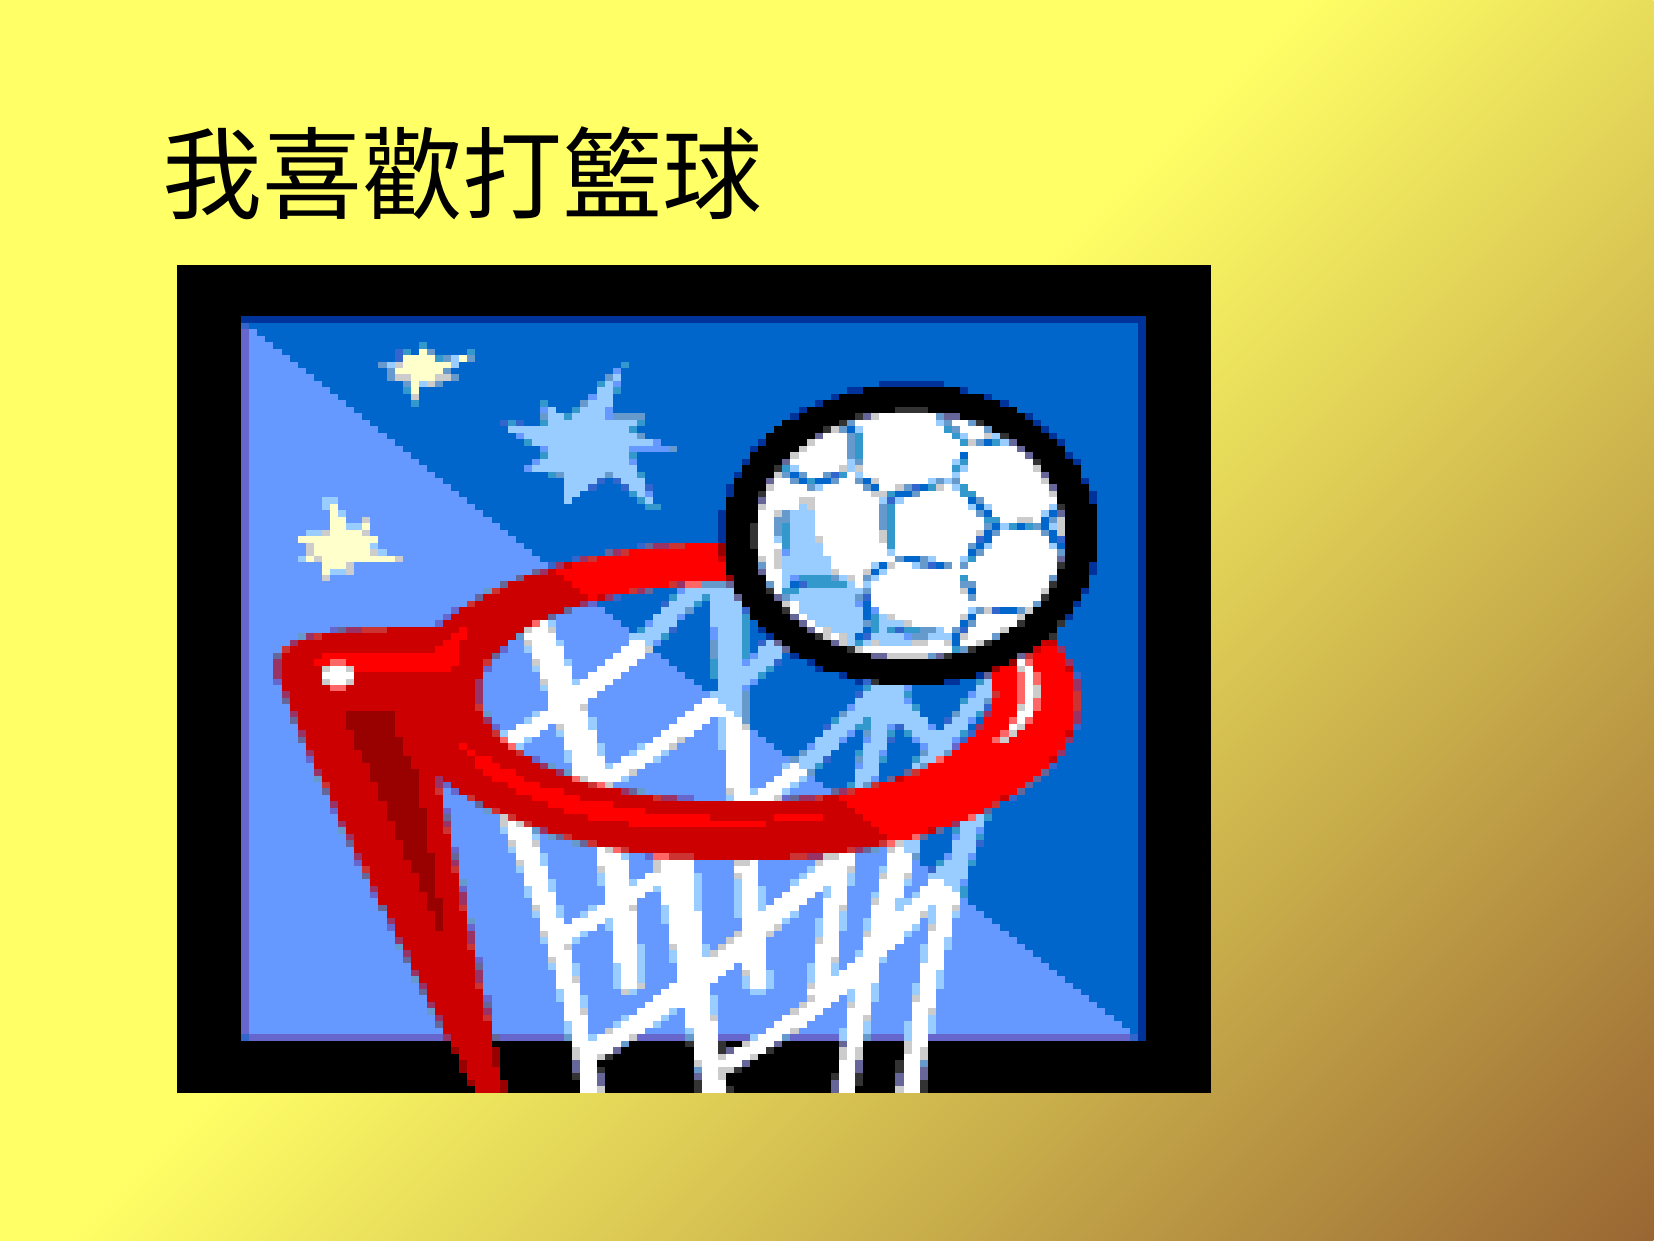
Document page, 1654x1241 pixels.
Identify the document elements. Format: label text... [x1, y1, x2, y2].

text_box 我喜歡打籃球 [147, 88, 1418, 344]
picture [177, 265, 1211, 1093]
